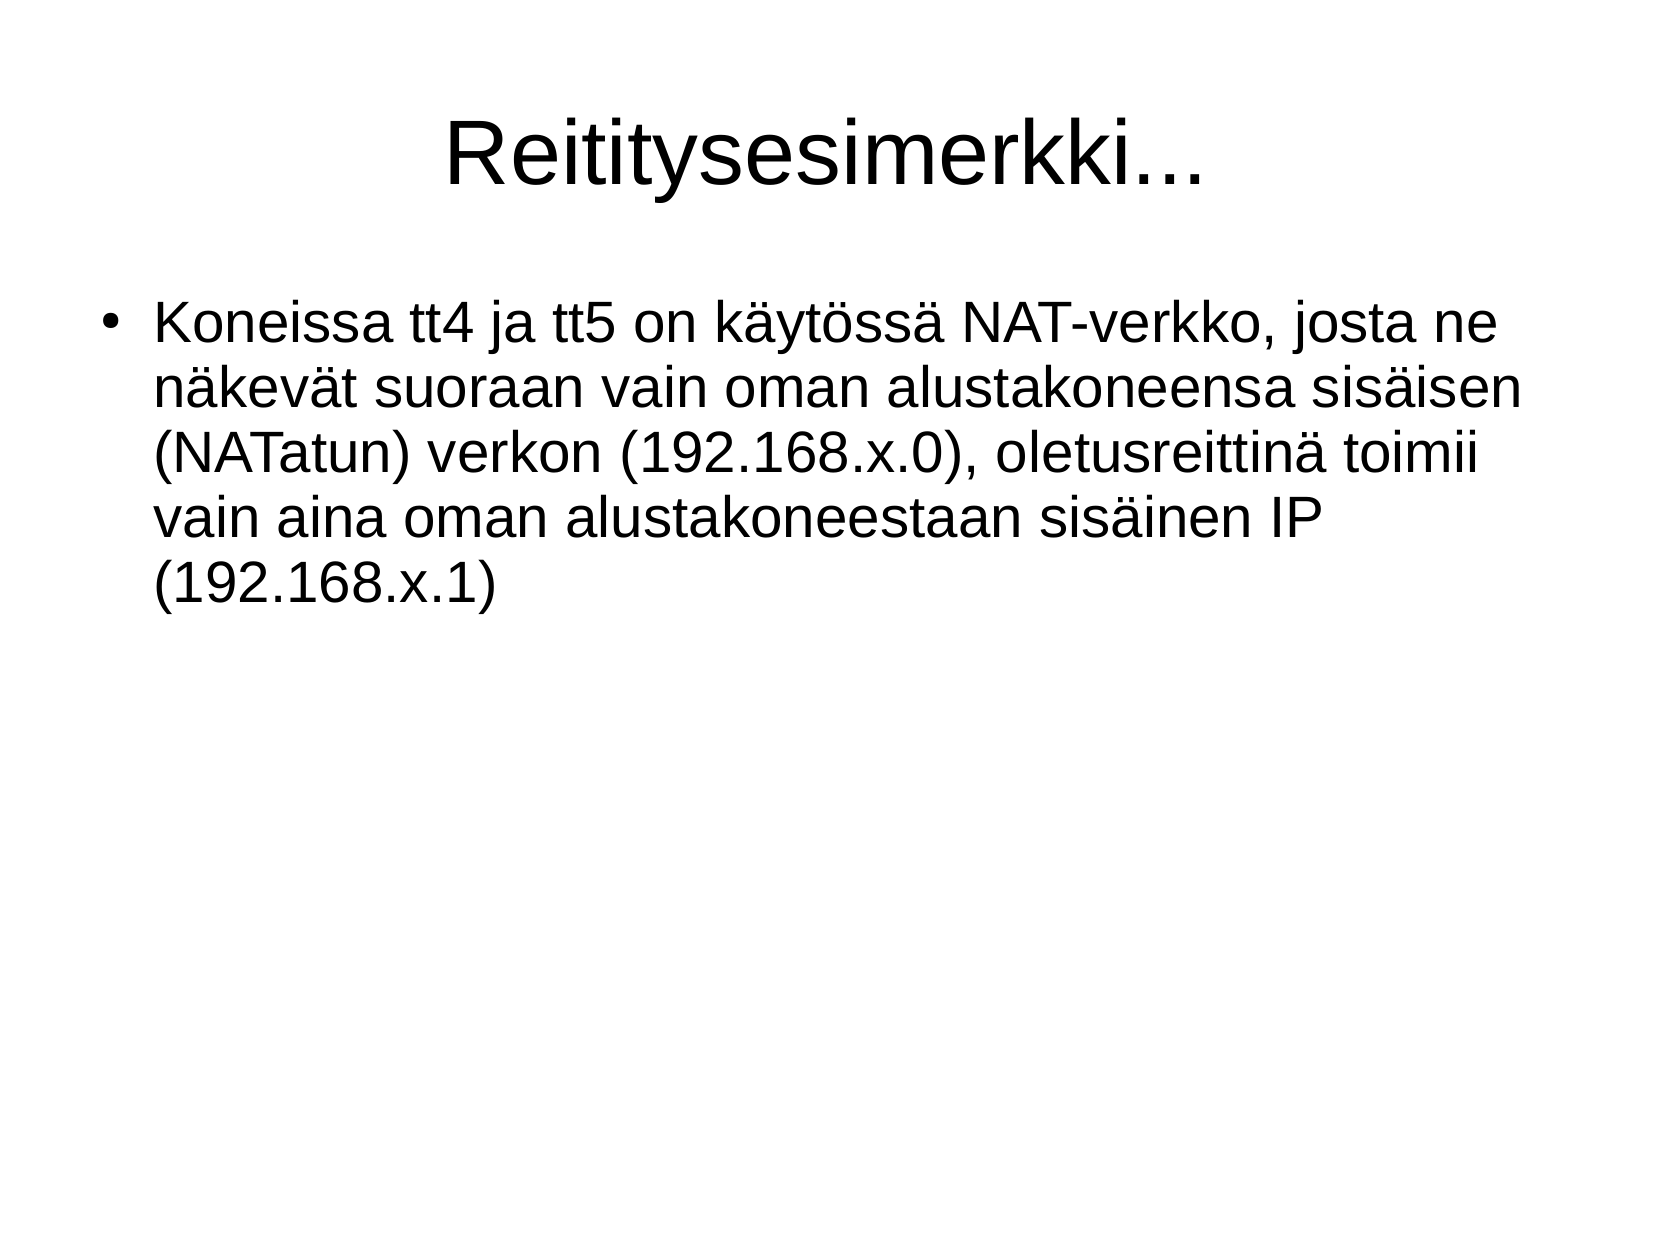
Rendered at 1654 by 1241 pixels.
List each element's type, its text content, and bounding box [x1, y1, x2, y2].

title Reititysesimerkki... [82, 49, 1571, 257]
list Koneissa tt4 ja tt5 on käytössä NAT-verkko, josta ne näkevät suoraan vain oman alustakoneensa sisäisen (NATatun) verkon (192.168.x.0), oletusreittinä toimii vain aina oman alustakoneestaan sisäinen IP (192.168.x.1) [82, 290, 1571, 1010]
